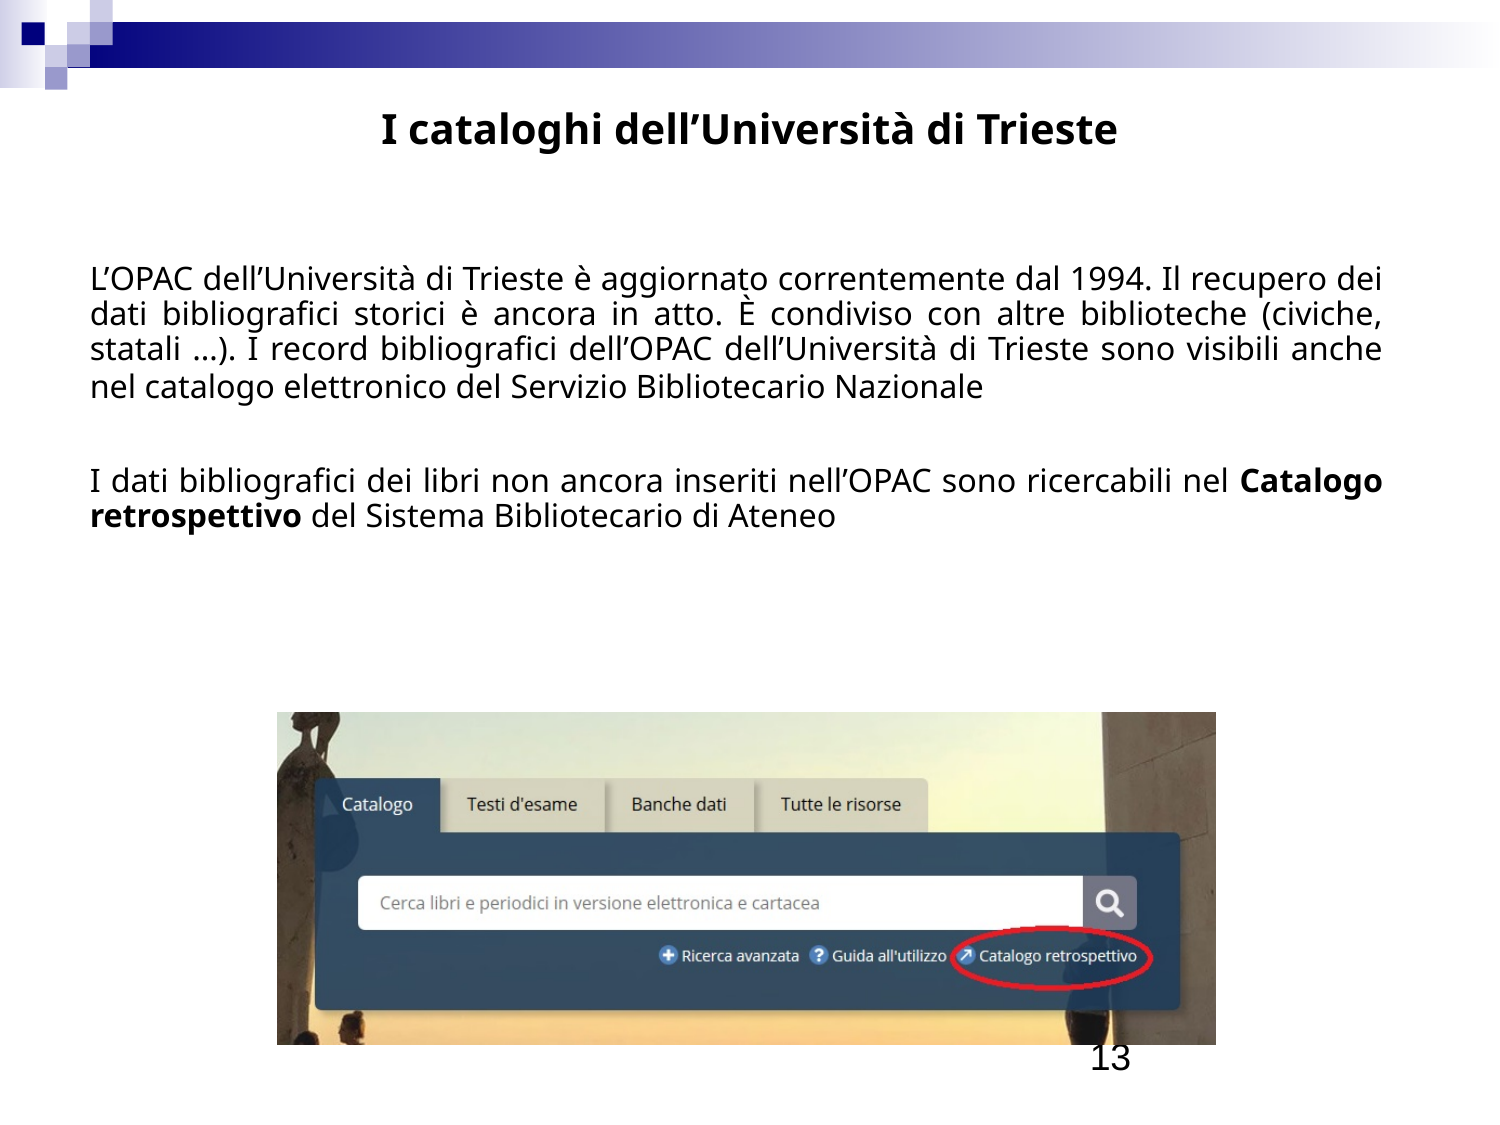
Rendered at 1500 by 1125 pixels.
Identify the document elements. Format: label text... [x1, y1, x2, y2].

title I cataloghi dell’Università di Trieste [75, 95, 1425, 173]
picture [277, 712, 1216, 1045]
text_box [1074, 1025, 1425, 1100]
list L’OPAC dell’Università di Trieste è aggiornato correntemente dal 1994. Il recupero dei dati bibliografici storici è ancora in atto. È condiviso con altre biblioteche (civiche, statali …). I record bibliografici dell’OPAC dell’Università di Trieste sono visibili anche nel catalogo elettronico del Servizio Bibliotecario Nazionale I dati bibliografici dei libri non ancora inseriti nell’OPAC sono ricercabili nel Catalogo retrospettivo del Sistema Bibliotecario di Ateneo [75, 201, 1402, 999]
